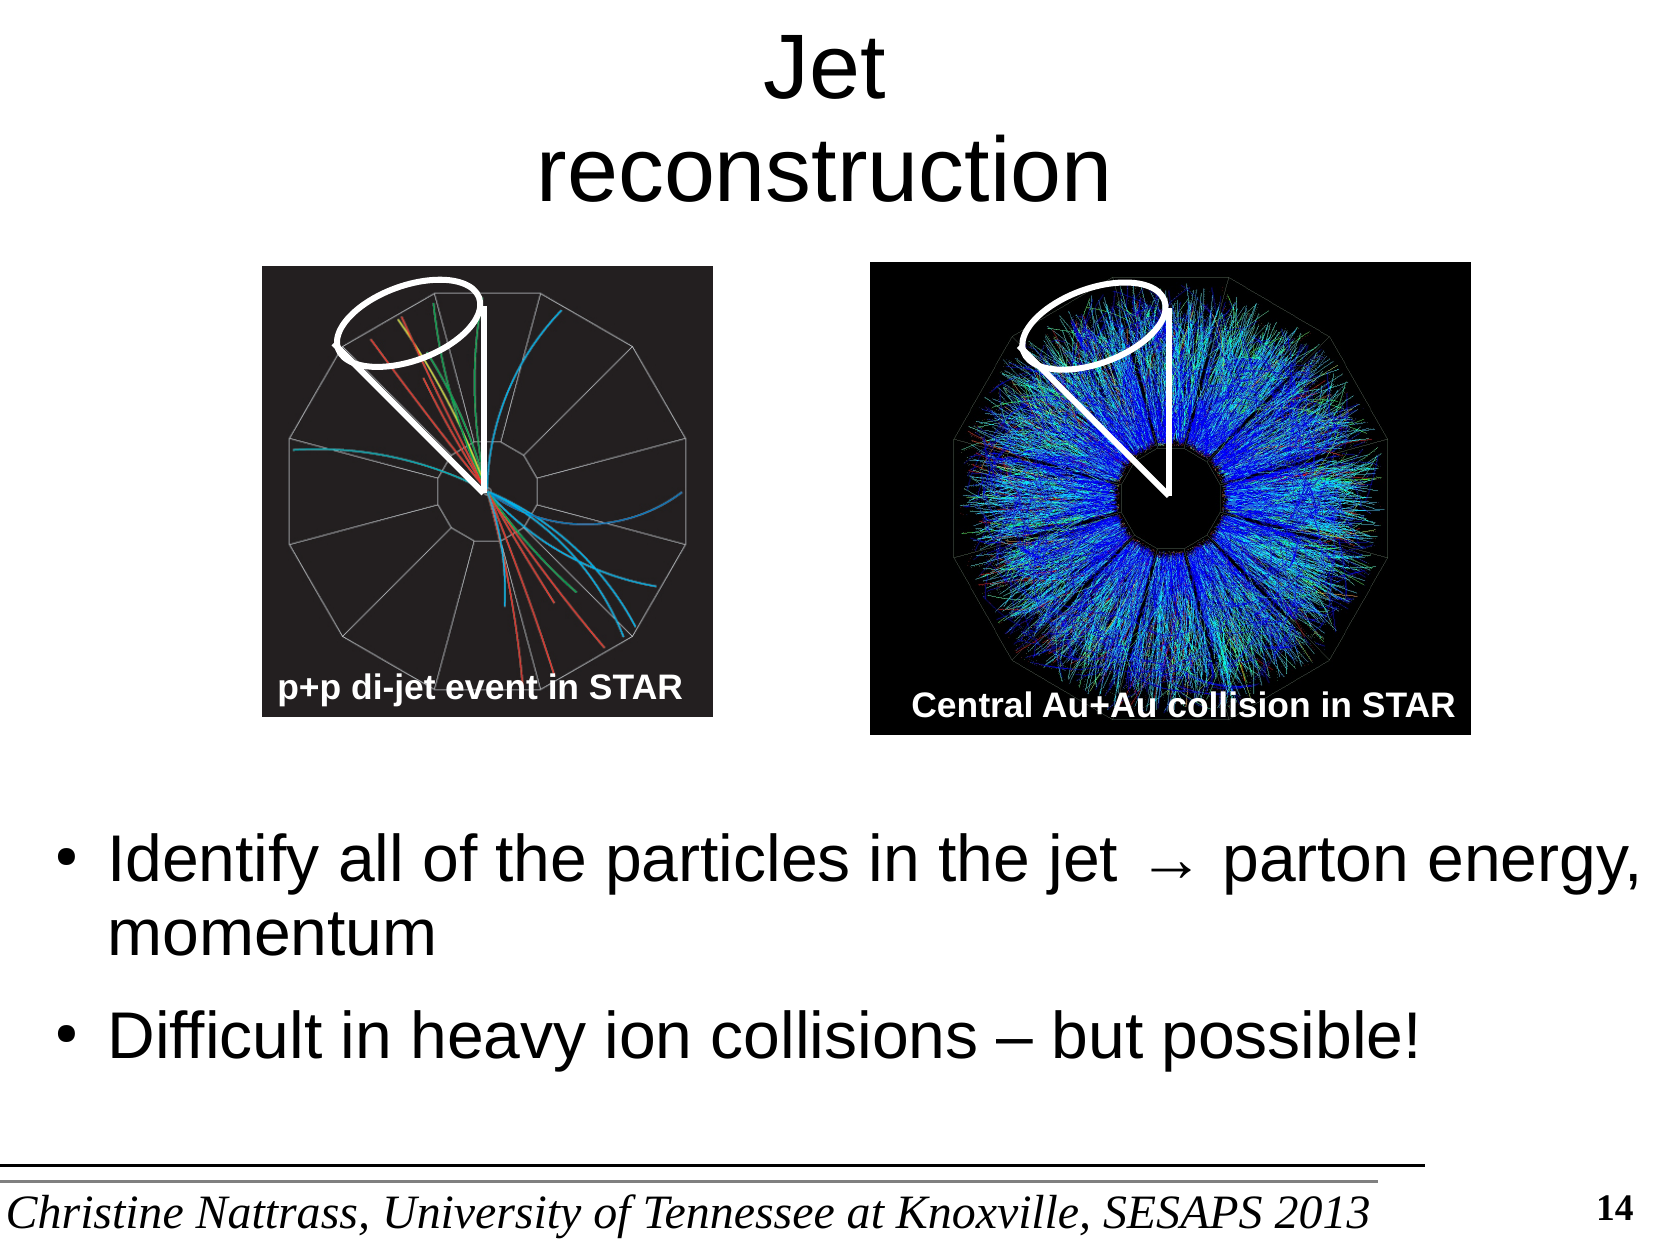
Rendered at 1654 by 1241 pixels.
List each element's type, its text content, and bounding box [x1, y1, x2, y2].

list Identify all of the particles in the jet → parton energy, momentum Difficult in heavy ion collisions – but possible! [37, 821, 1650, 1074]
picture [262, 266, 713, 660]
picture [870, 262, 1471, 735]
text_box Central Au+Au collision in STAR [896, 678, 1500, 733]
text_box p+p di-jet event in STAR [262, 660, 713, 715]
title Jet reconstruction [468, 15, 1182, 222]
